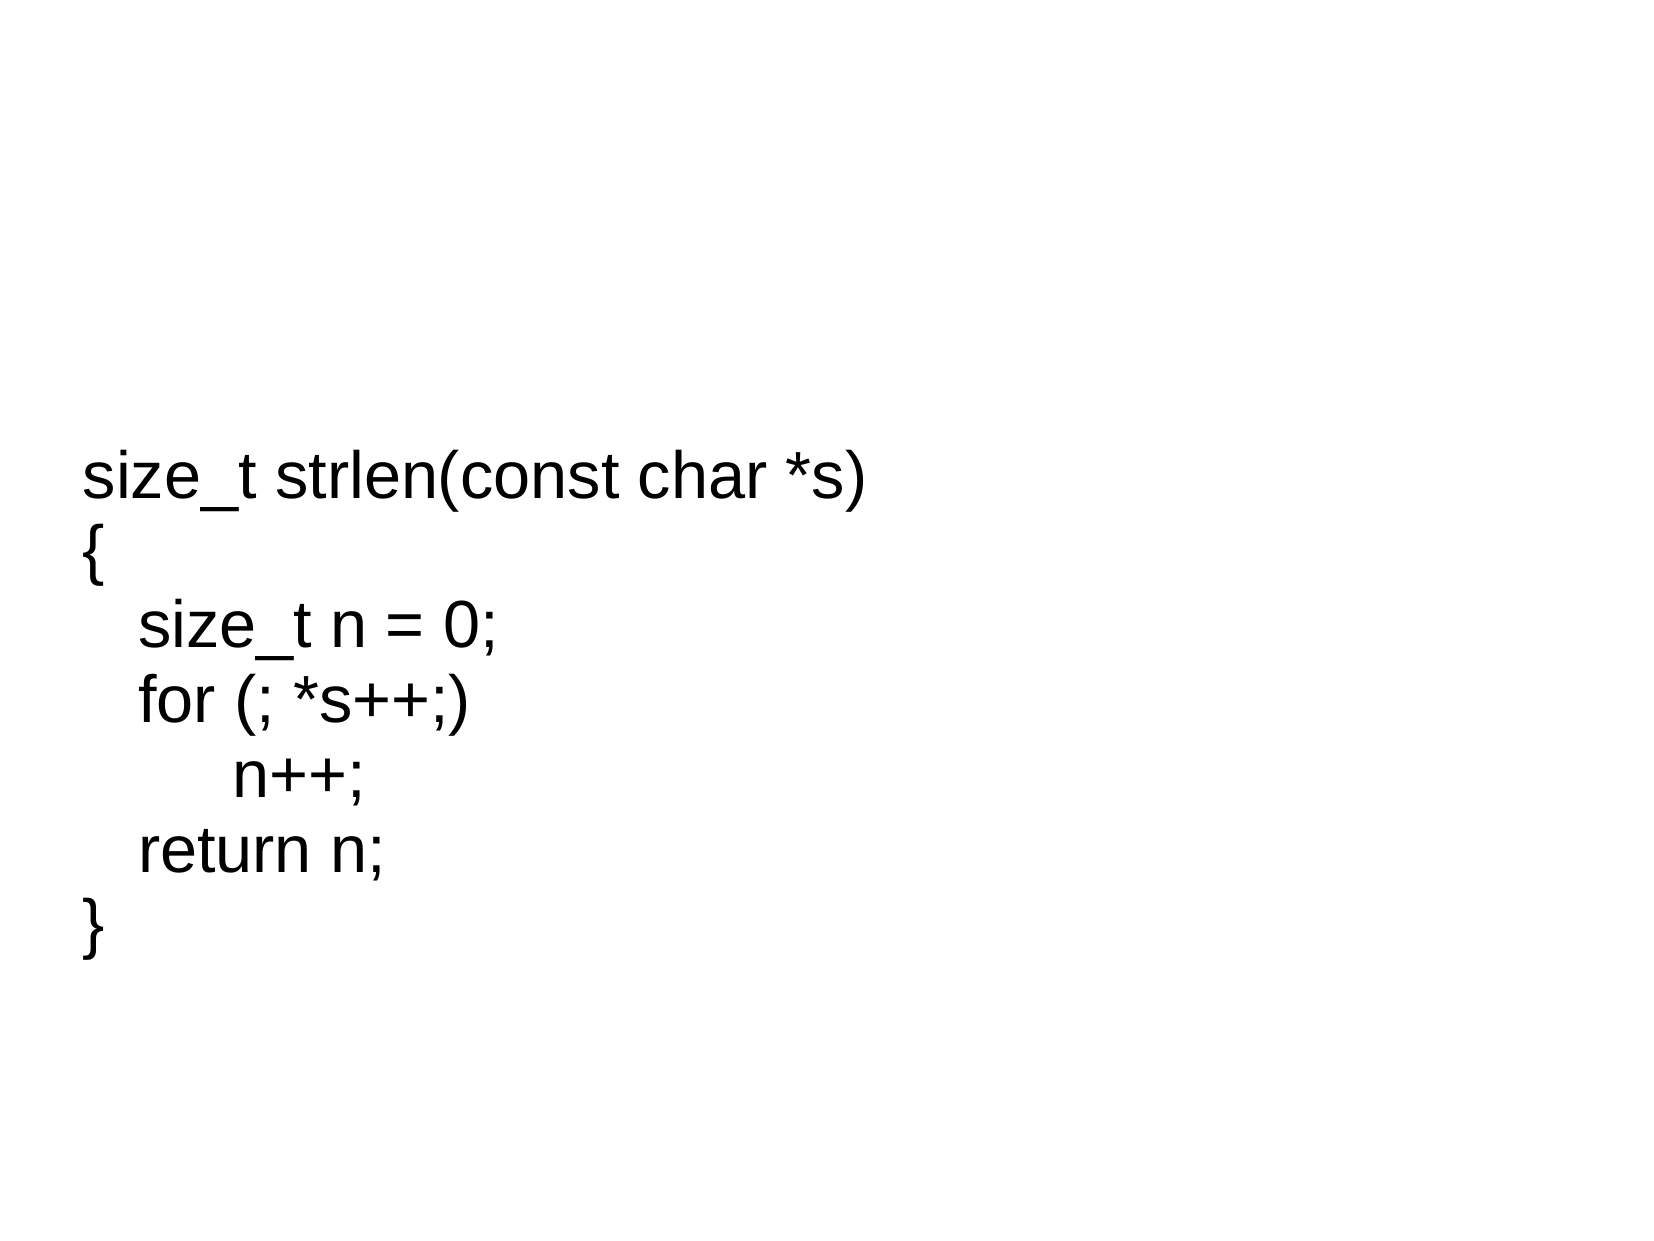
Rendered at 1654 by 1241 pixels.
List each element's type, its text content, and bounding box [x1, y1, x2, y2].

text_box size_t strlen(const char *s) { size_t n = 0; for (; *s++;) n++; return n; } [82, 297, 1571, 1102]
